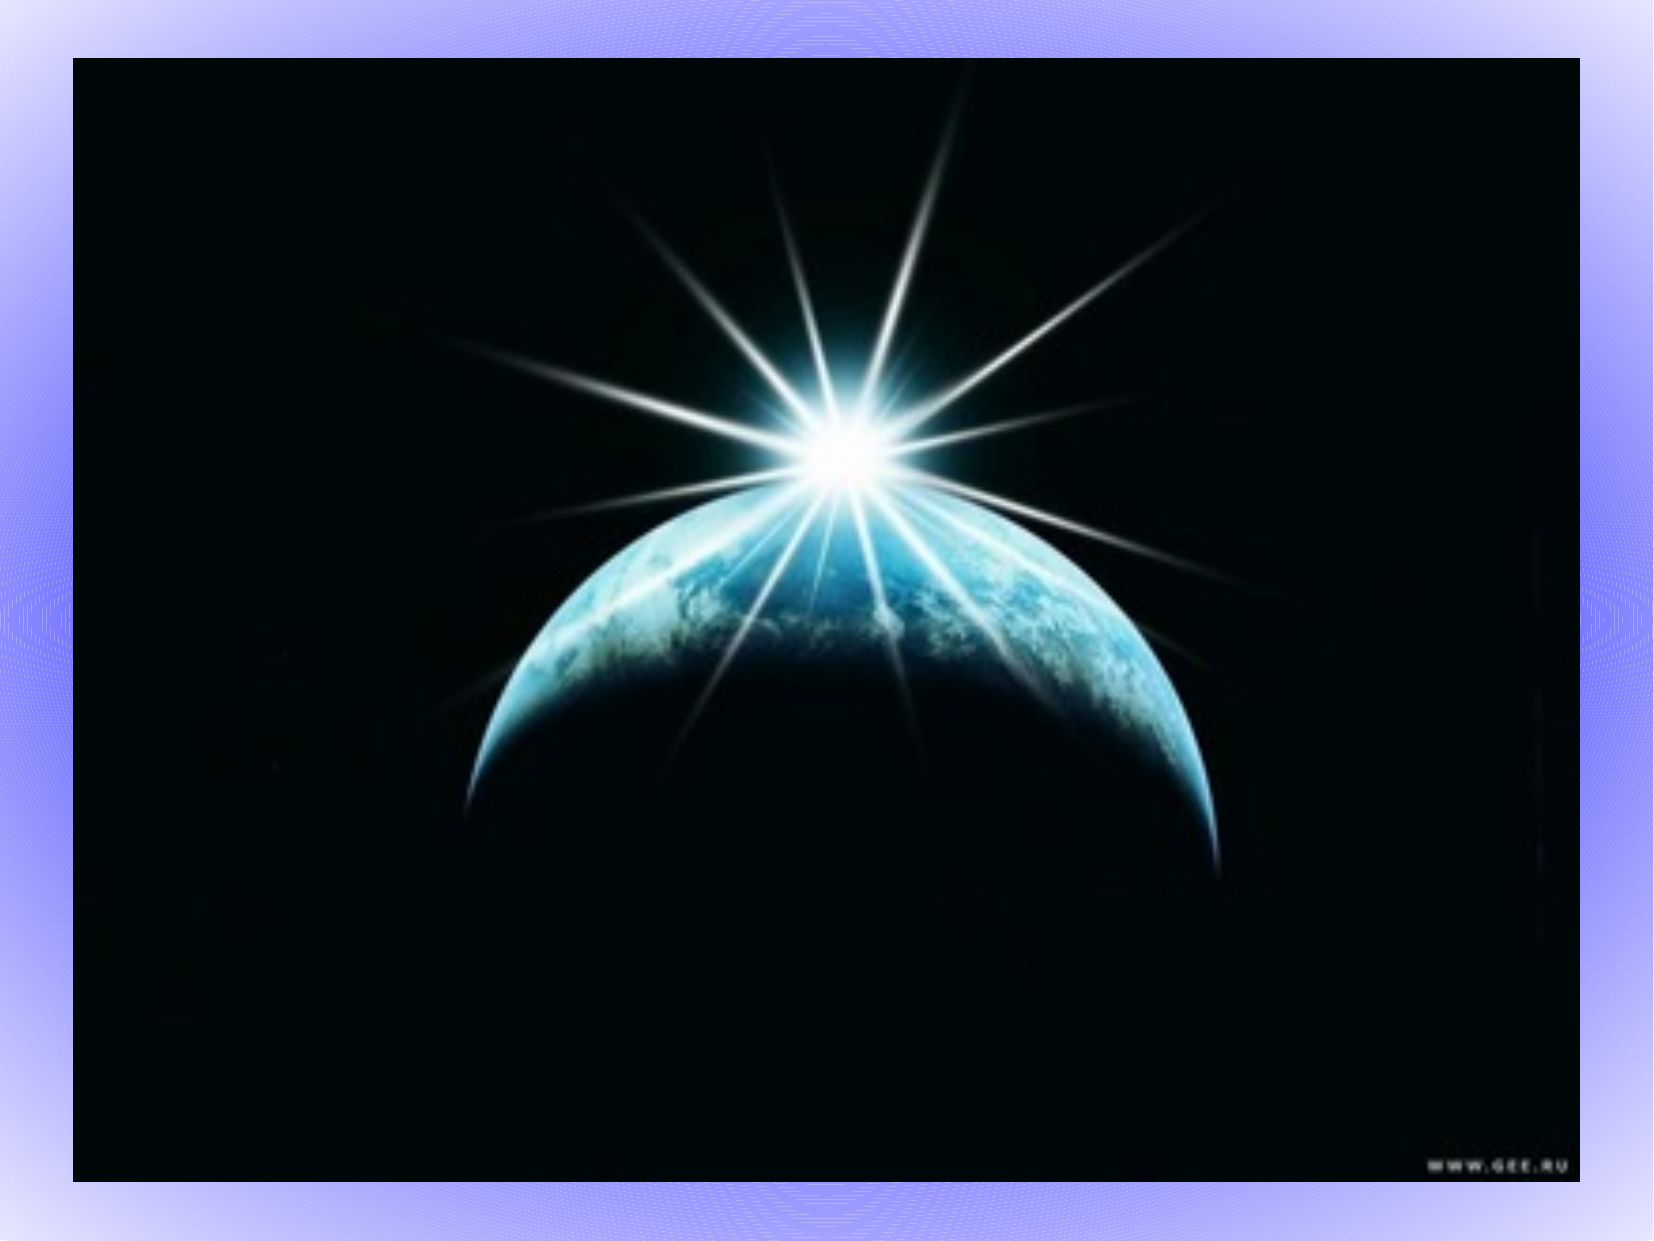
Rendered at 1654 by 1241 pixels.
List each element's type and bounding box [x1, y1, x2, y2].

picture [73, 58, 1580, 1182]
